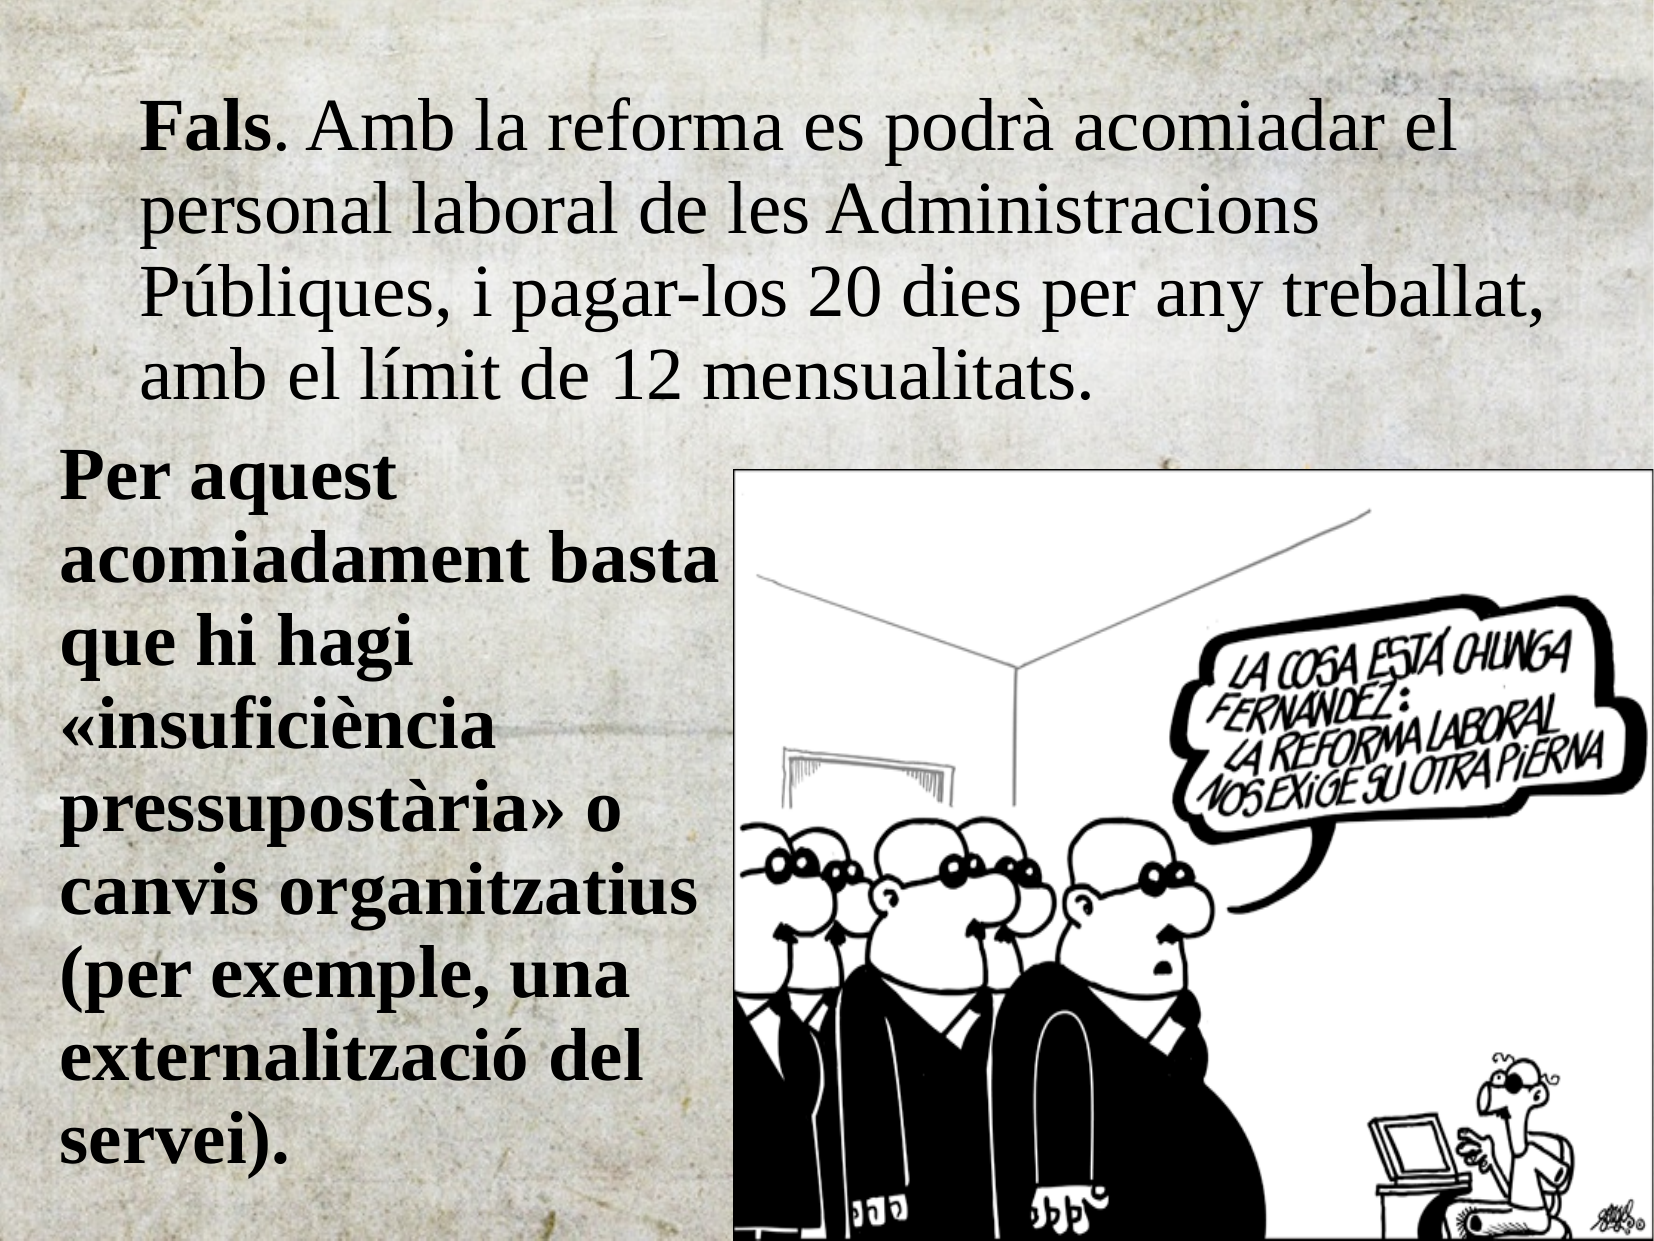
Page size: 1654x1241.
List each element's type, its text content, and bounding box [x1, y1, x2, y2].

list Fals. Amb la reforma es podrà acomiadar el personal laboral de les Administracions Públiques, i pagar-los 20 dies per any treballat, amb el límit de 12 mensualitats. [139, 83, 1595, 469]
text_box Per aquest acomiadament basta que hi hagi «insuficiència pressupostària» o canvis organitzatius (per exemple, una externalització del servei). [44, 425, 756, 1187]
picture [0, 0, 1654, 1241]
